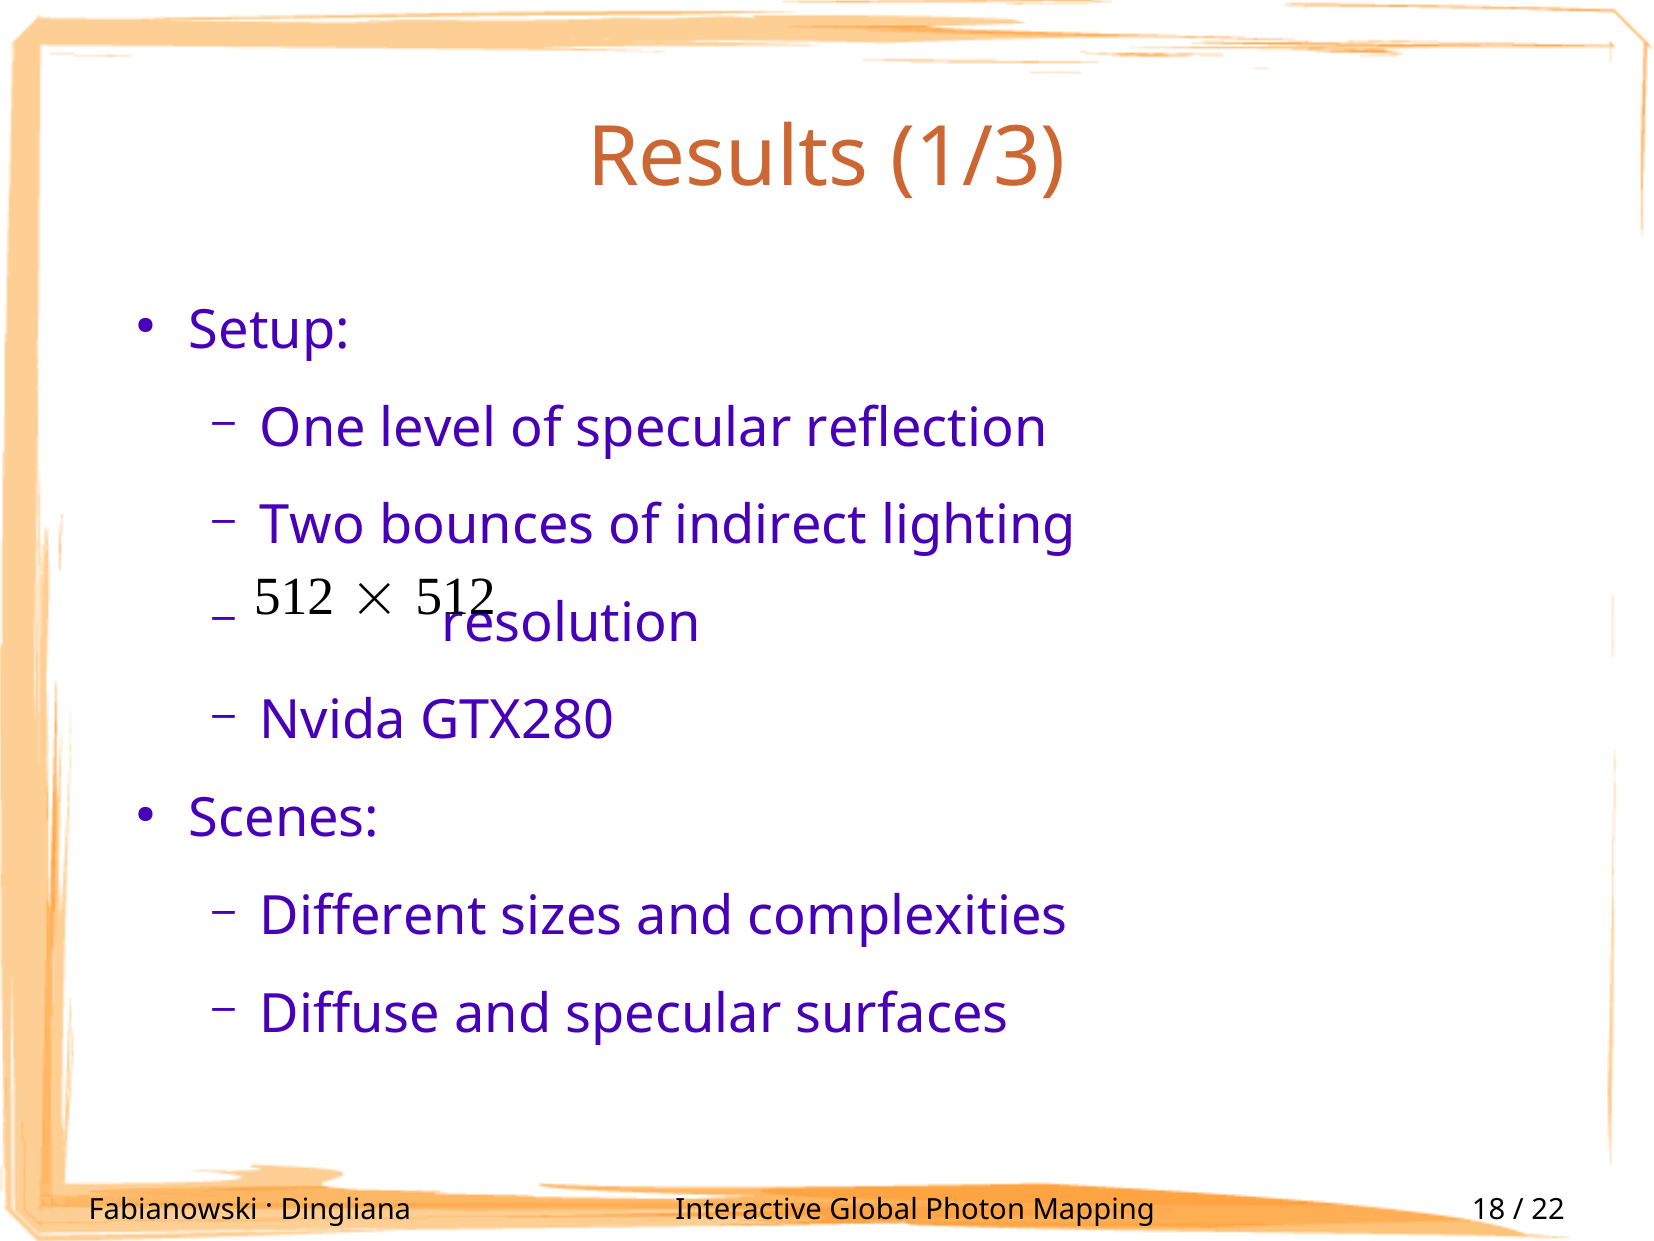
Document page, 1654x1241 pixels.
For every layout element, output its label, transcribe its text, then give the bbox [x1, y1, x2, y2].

title Results (1/3) [82, 49, 1571, 257]
list Setup: One level of specular reflection Two bounces of indirect lighting resolution Nvida GTX280 Scenes: Different sizes and complexities Diffuse and specular surfaces [118, 290, 1571, 1049]
picture [0, 0, 1654, 1241]
chart [253, 566, 502, 626]
